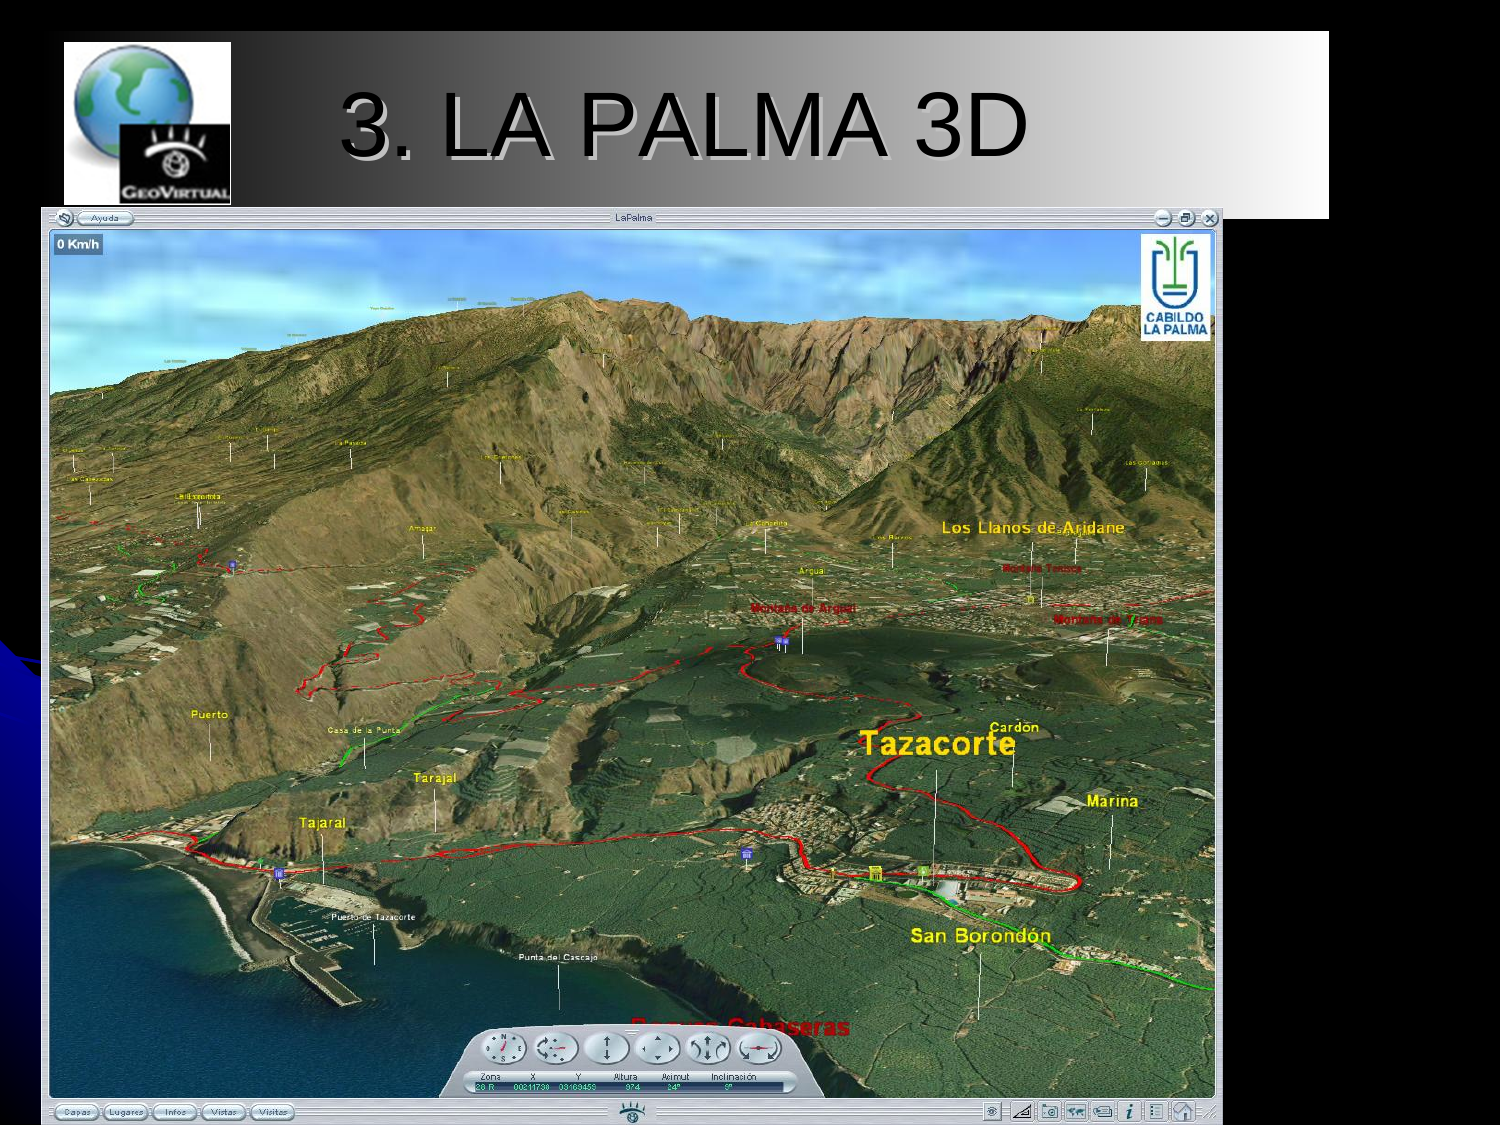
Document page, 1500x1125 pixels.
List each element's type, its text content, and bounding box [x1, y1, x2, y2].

picture [41, 207, 1223, 1125]
picture [64, 42, 231, 205]
title 3. LA PALMA 3D [41, 31, 1329, 219]
